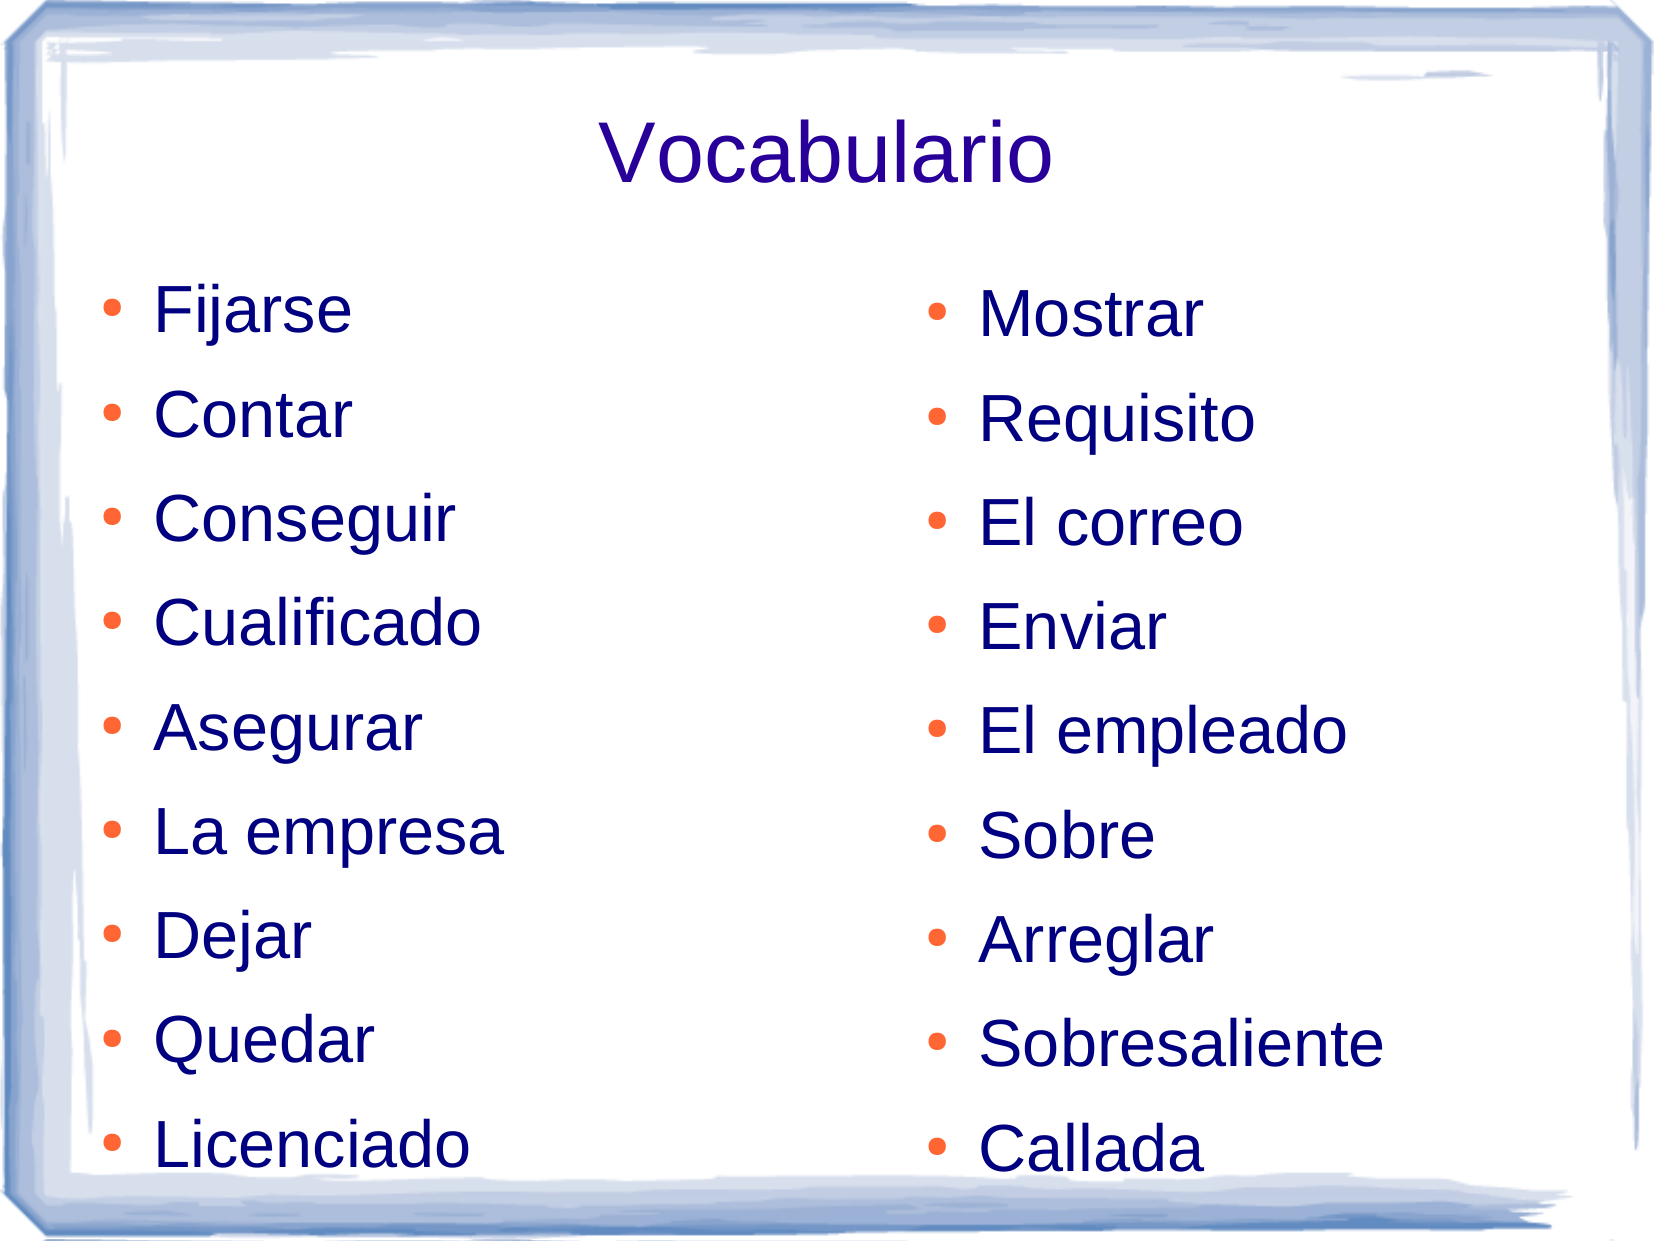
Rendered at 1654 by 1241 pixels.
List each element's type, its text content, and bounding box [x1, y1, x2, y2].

title Vocabulario [82, 49, 1571, 257]
picture [0, 0, 1654, 1241]
list Fijarse Contar Conseguir Cualificado Asegurar La empresa Dejar Quedar Licenciado [82, 272, 691, 1182]
list Mostrar Requisito El correo Enviar El empleado Sobre Arreglar Sobresaliente Callada [907, 276, 1516, 1186]
